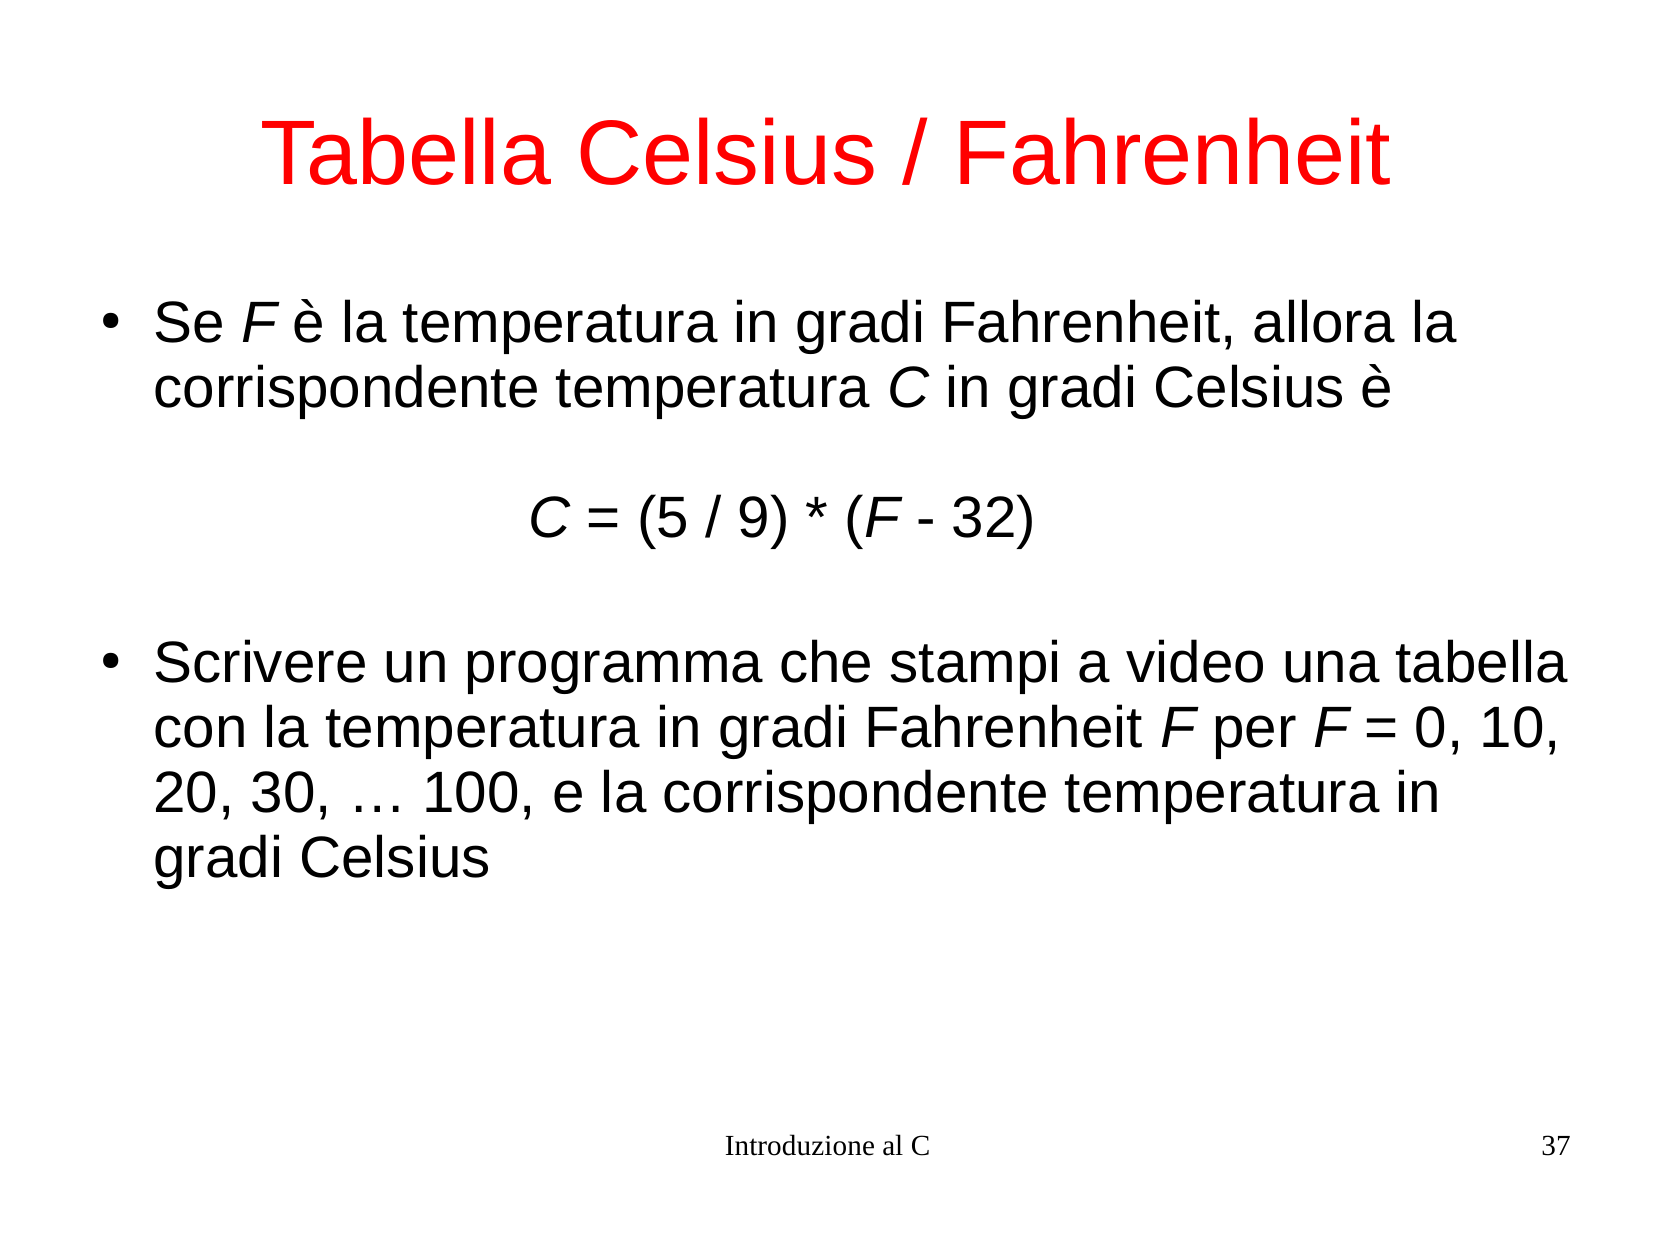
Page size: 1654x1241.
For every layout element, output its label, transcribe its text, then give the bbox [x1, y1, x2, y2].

title Tabella Celsius / Fahrenheit [82, 49, 1571, 257]
text_box [82, 290, 1571, 1109]
